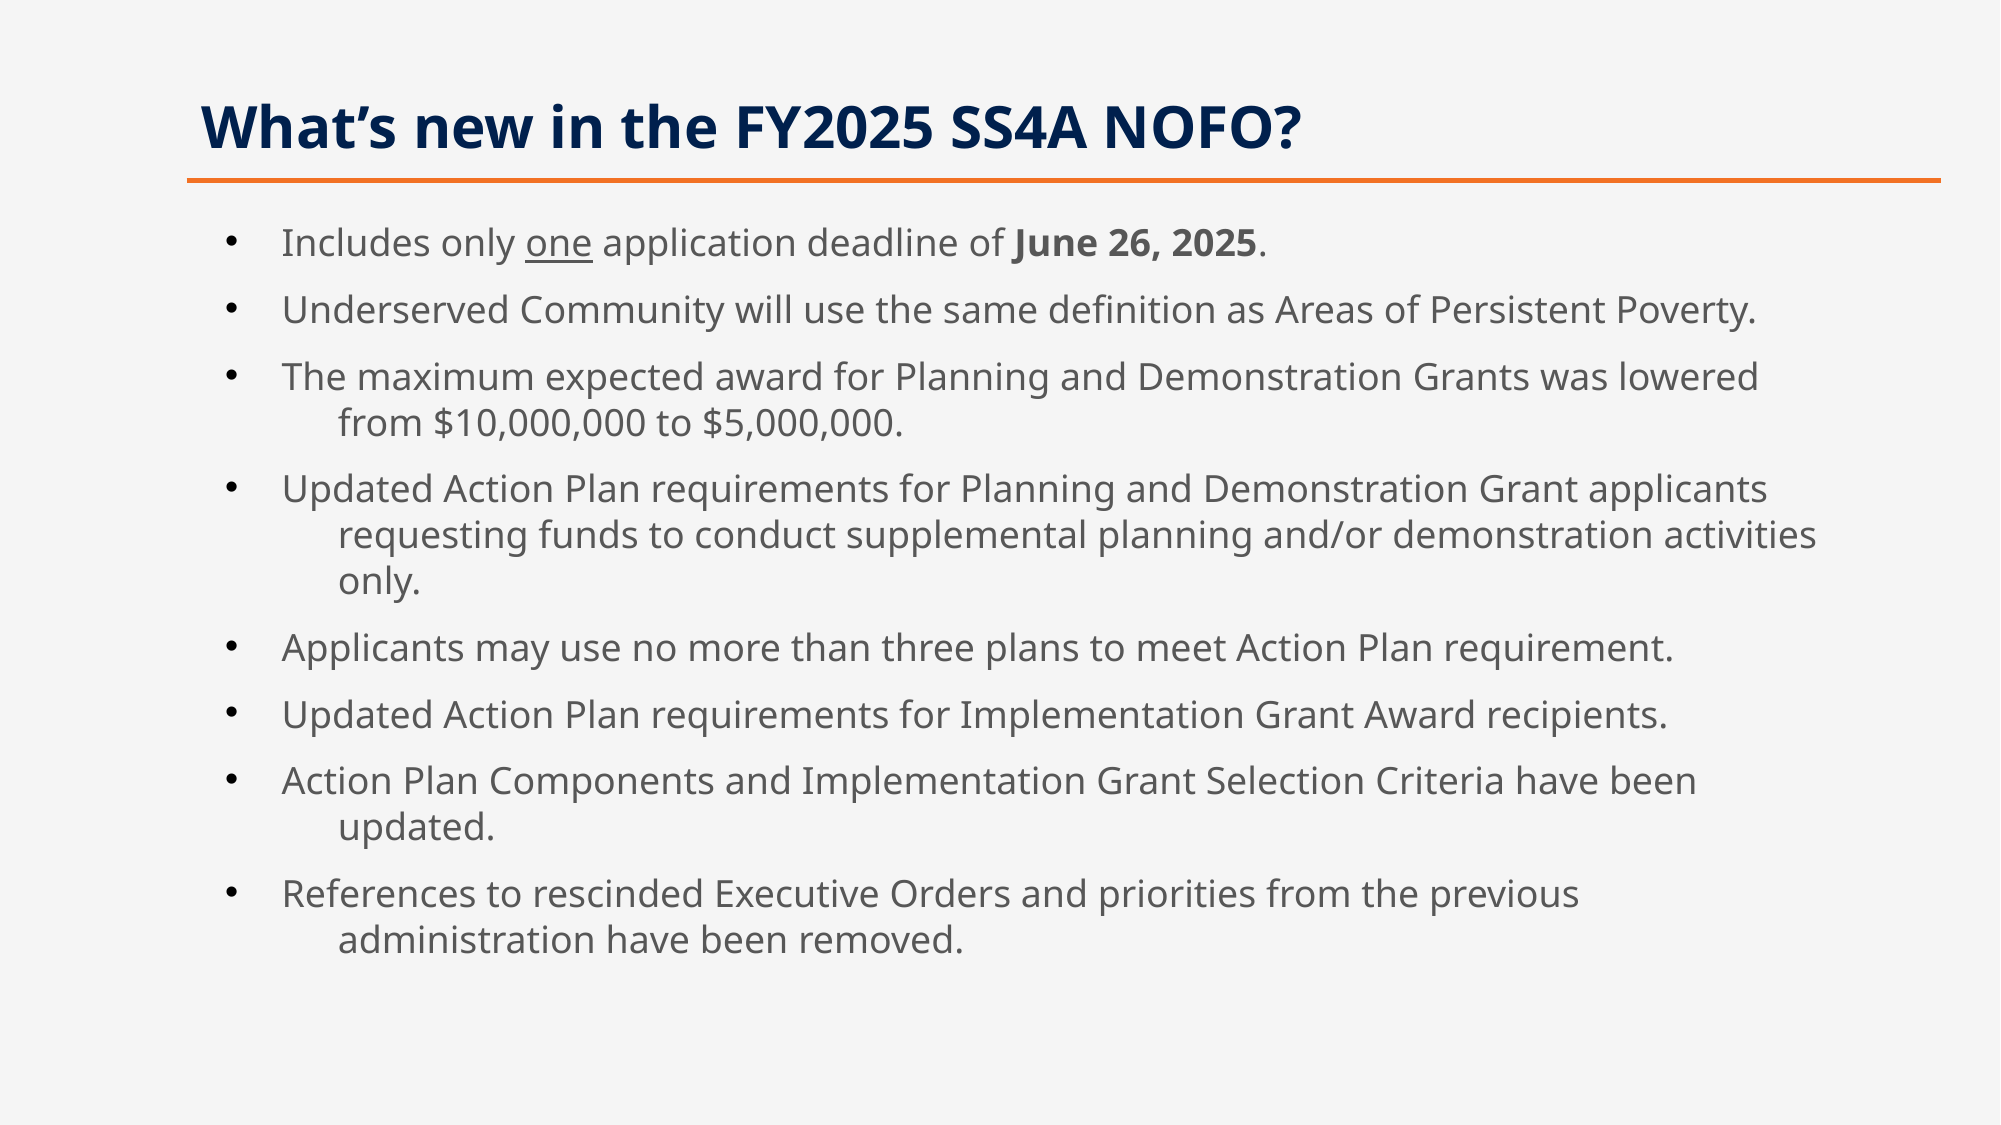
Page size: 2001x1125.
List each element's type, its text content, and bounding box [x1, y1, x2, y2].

list Includes only one application deadline of June 26, 2025. Underserved Community will use the same definition as Areas of Persistent Poverty. The maximum expected award for Planning and Demonstration Grants was lowered from $10,000,000 to $5,000,000. Updated Action Plan requirements for Planning and Demonstration Grant applicants requesting funds to conduct supplemental planning and/or demonstration activities only. Applicants may use no more than three plans to meet Action Plan requirement. Updated Action Plan requirements for Implementation Grant Award recipients. Action Plan Components and Implementation Grant Selection Criteria have been updated. References to rescinded Executive Orders and priorities from the previous administration have been removed. [210, 212, 1864, 1086]
title What’s new in the FY2025 SS4A NOFO? [186, 73, 2000, 179]
